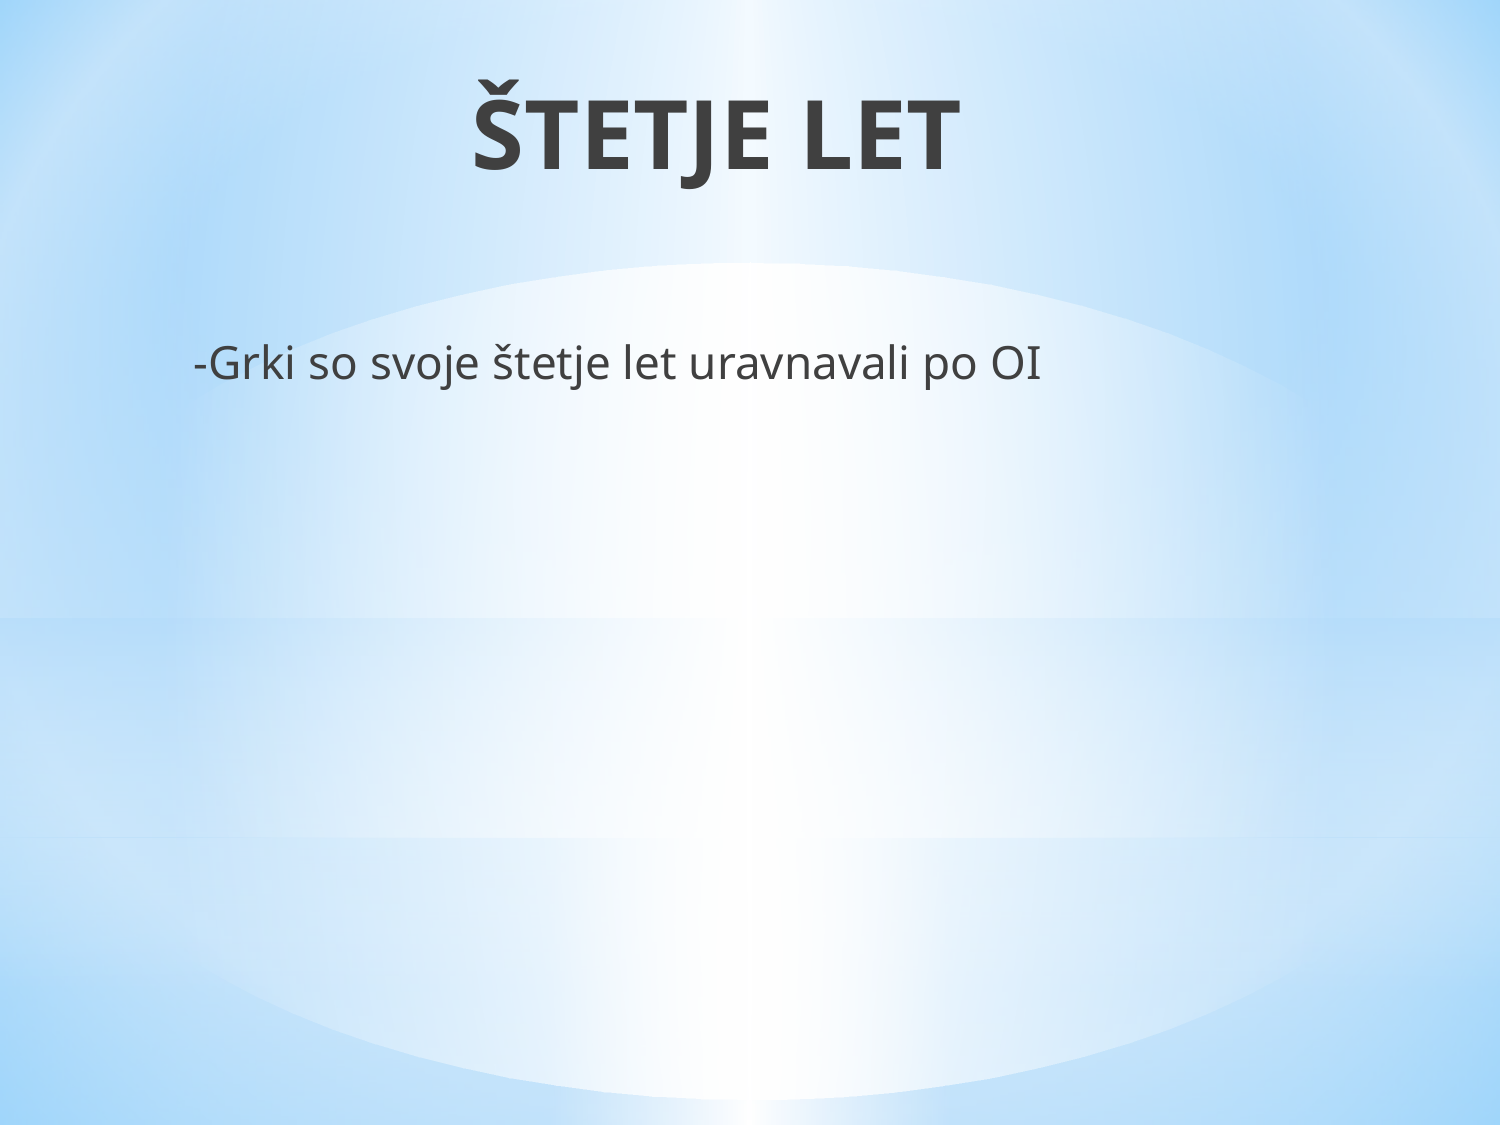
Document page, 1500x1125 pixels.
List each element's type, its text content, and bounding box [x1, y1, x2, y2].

list -Grki so svoje štetje let uravnavali po OI [171, 326, 1222, 897]
title ŠTETJE LET [183, 66, 1252, 254]
